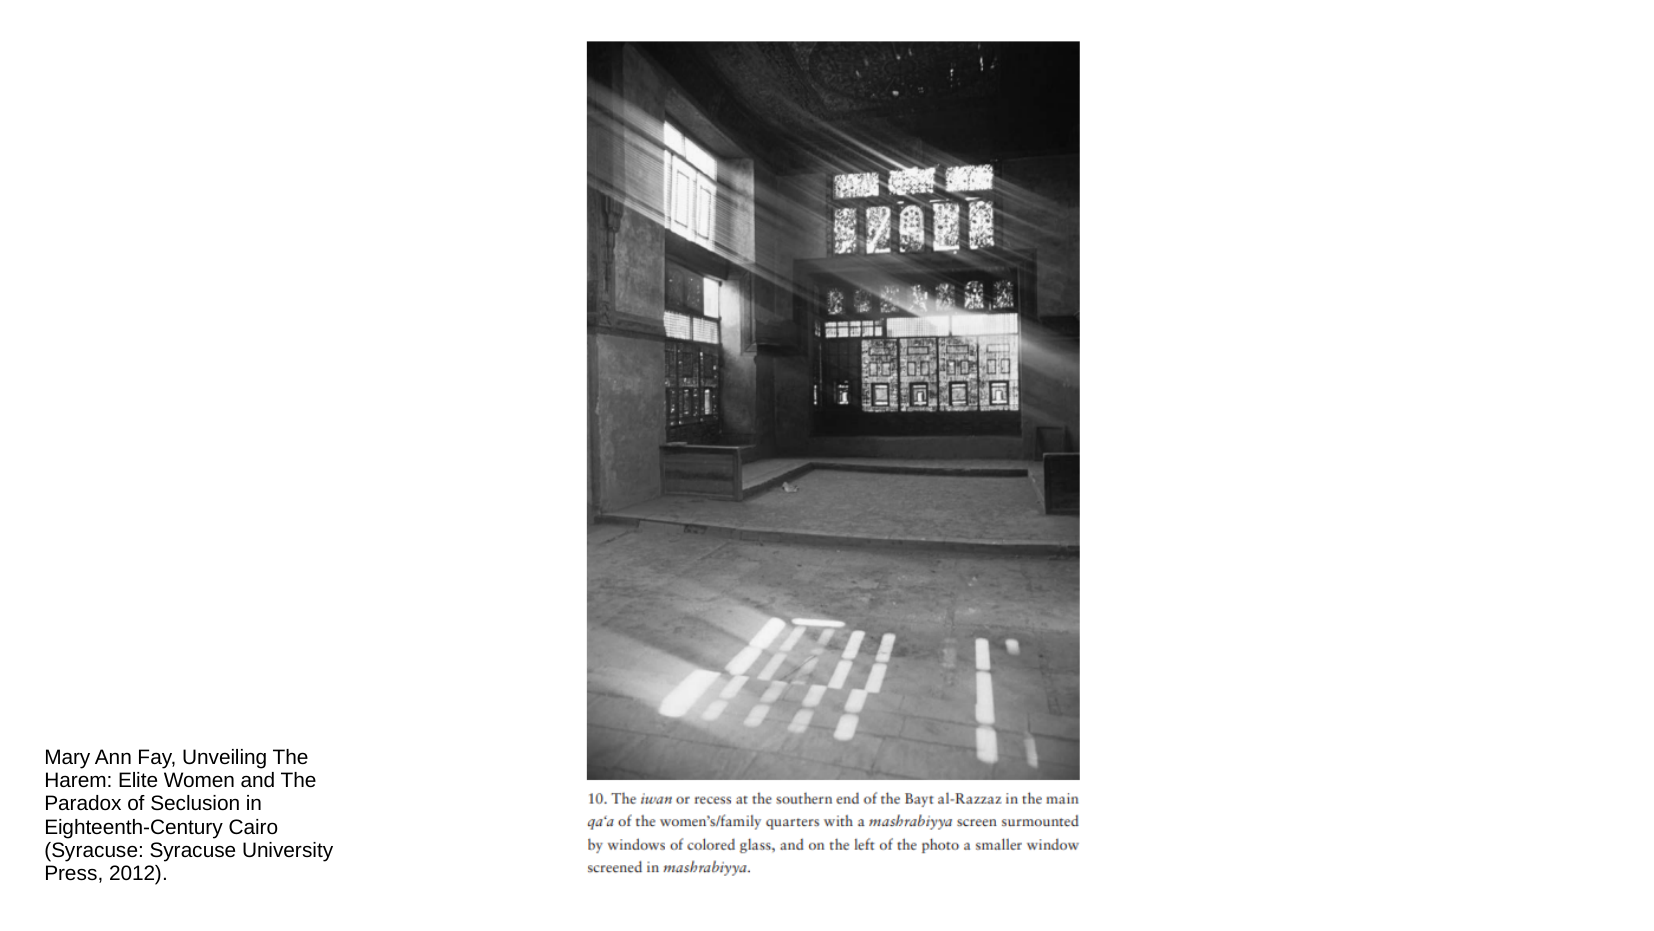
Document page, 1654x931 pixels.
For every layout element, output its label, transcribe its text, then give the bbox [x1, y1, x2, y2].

text_box Mary Ann Fay, Unveiling The Harem: Elite Women and The Paradox of Seclusion in Eighteenth-Century Cairo (Syracuse: Syracuse University Press, 2012). [29, 738, 383, 893]
picture [561, 19, 1113, 916]
